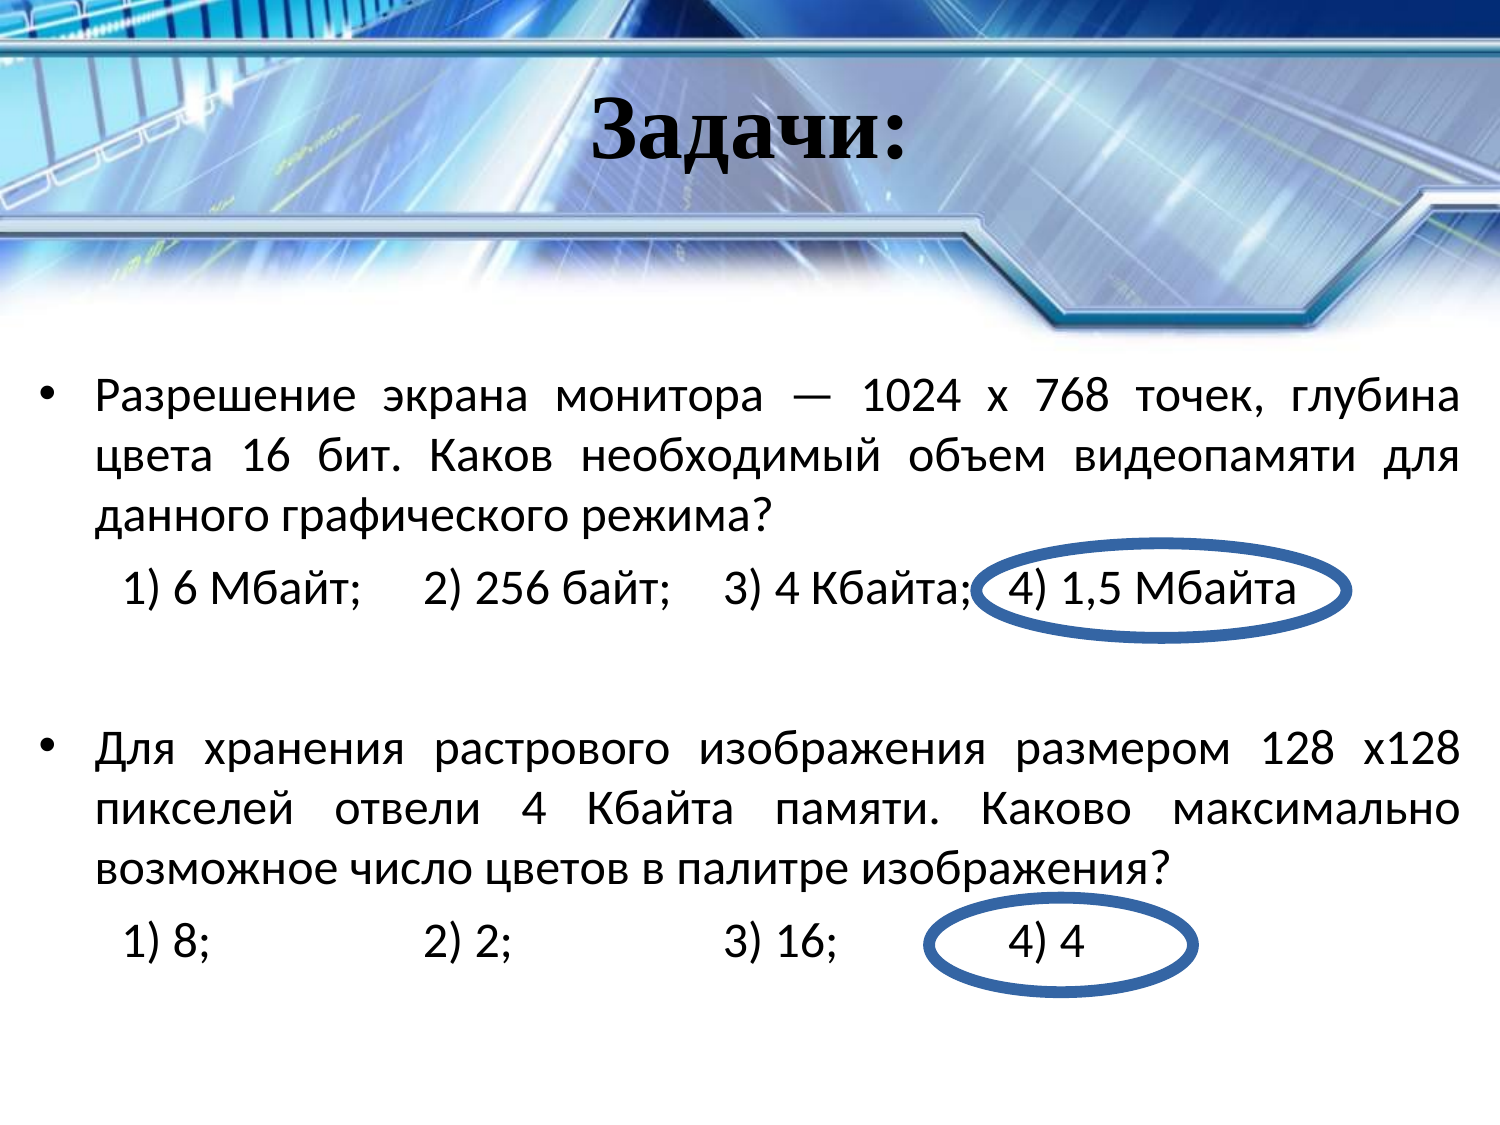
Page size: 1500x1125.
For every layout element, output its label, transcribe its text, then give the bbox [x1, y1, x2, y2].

title Задачи: [110, 20, 1392, 224]
picture [0, 0, 1500, 1125]
list Разрешение экрана монитора — 1024 х 768 точек, глубина цвета 16 бит. Каков необходимый объем видеопамяти для данного графического режима? 1) 6 Мбайт; 2) 256 байт; 3) 4 Кбайта; 4) 1,5 Мбайта Для хранения растрового изображения размером 128 х128 пикселей отвели 4 Кбайта памяти. Каково максимально возможное число цветов в палитре изображения? 1) 8; 2) 2; 3) 16; 4) 4 [23, 354, 1477, 1006]
